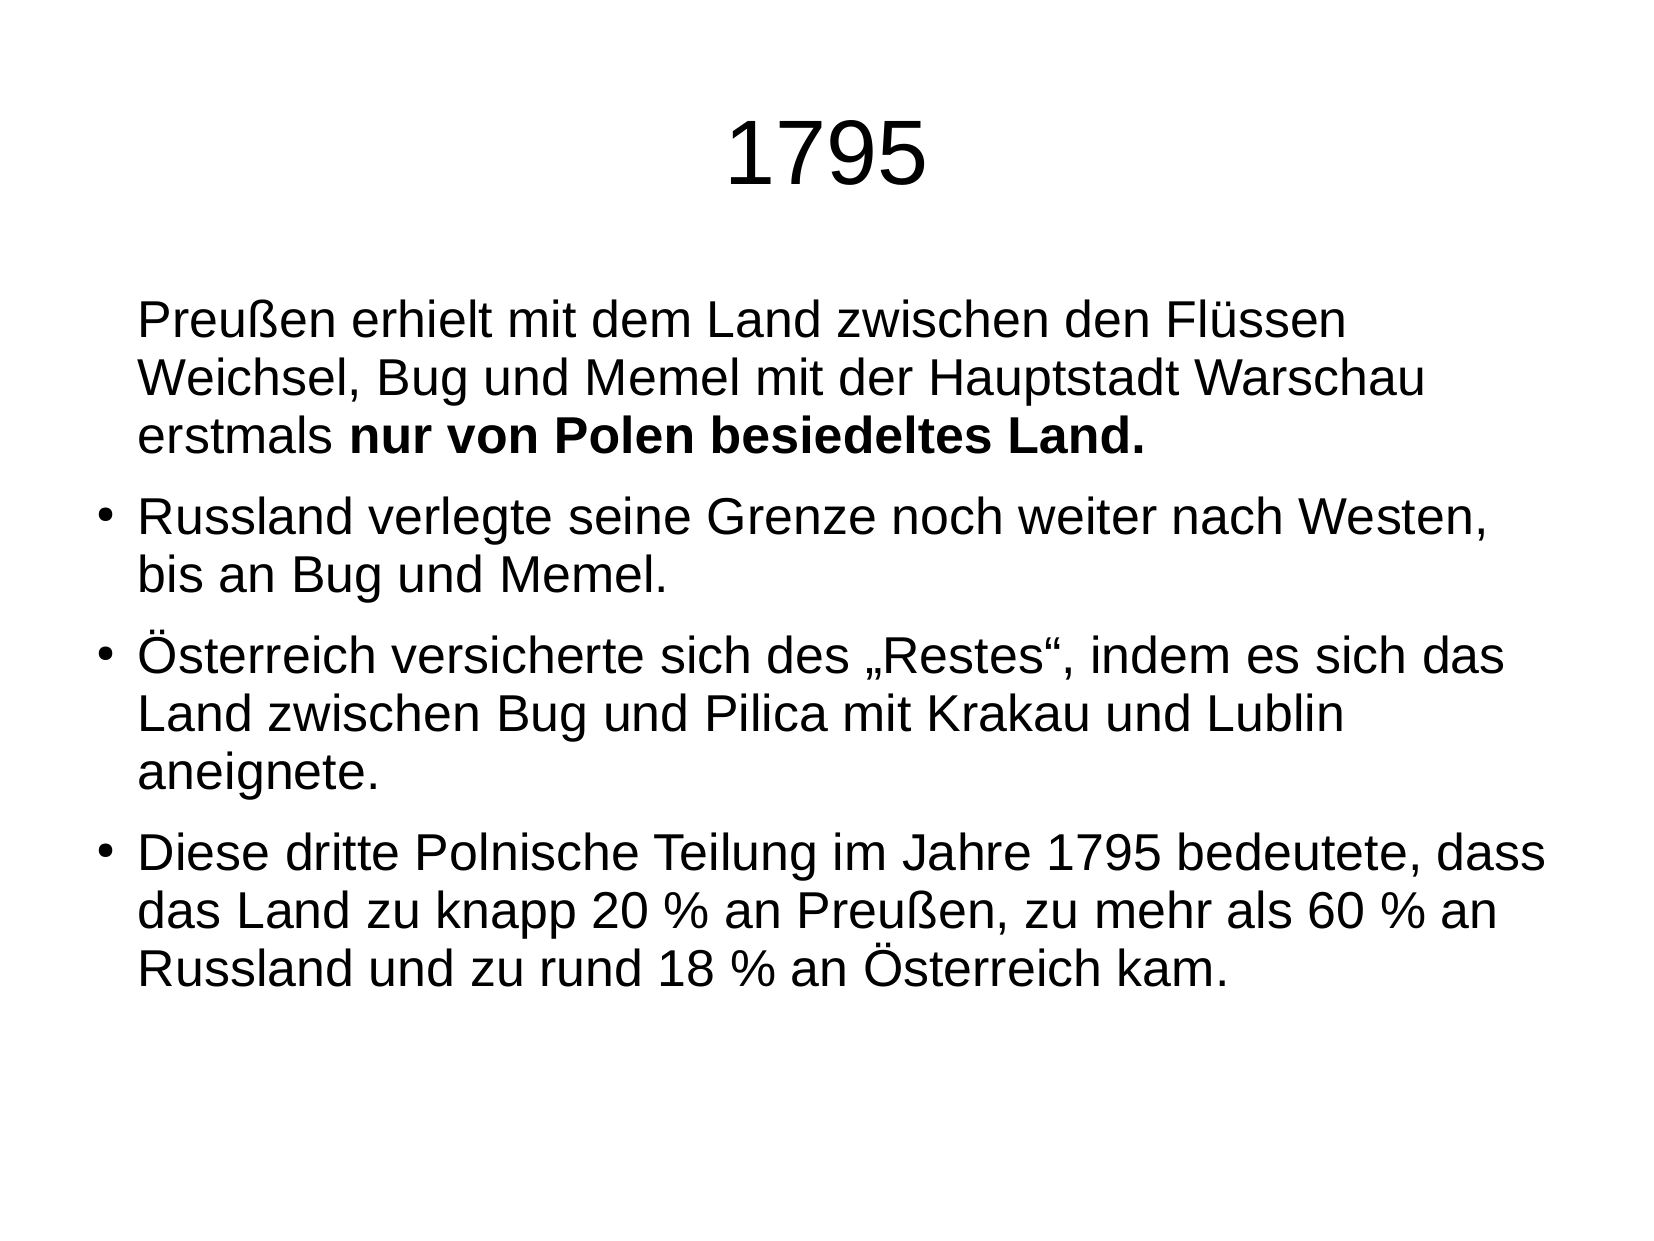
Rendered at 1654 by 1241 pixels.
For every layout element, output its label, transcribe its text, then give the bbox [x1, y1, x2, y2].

title 1795 [82, 49, 1571, 257]
list Preußen erhielt mit dem Land zwischen den Flüssen Weichsel, Bug und Memel mit der Hauptstadt Warschau erstmals nur von Polen besiedeltes Land. Russland verlegte seine Grenze noch weiter nach Westen, bis an Bug und Memel. Österreich versicherte sich des „Restes“, indem es sich das Land zwischen Bug und Pilica mit Krakau und Lublin aneignete. Diese dritte Polnische Teilung im Jahre 1795 bedeutete, dass das Land zu knapp 20 % an Preußen, zu mehr als 60 % an Russland und zu rund 18 % an Österreich kam. [82, 290, 1571, 1010]
